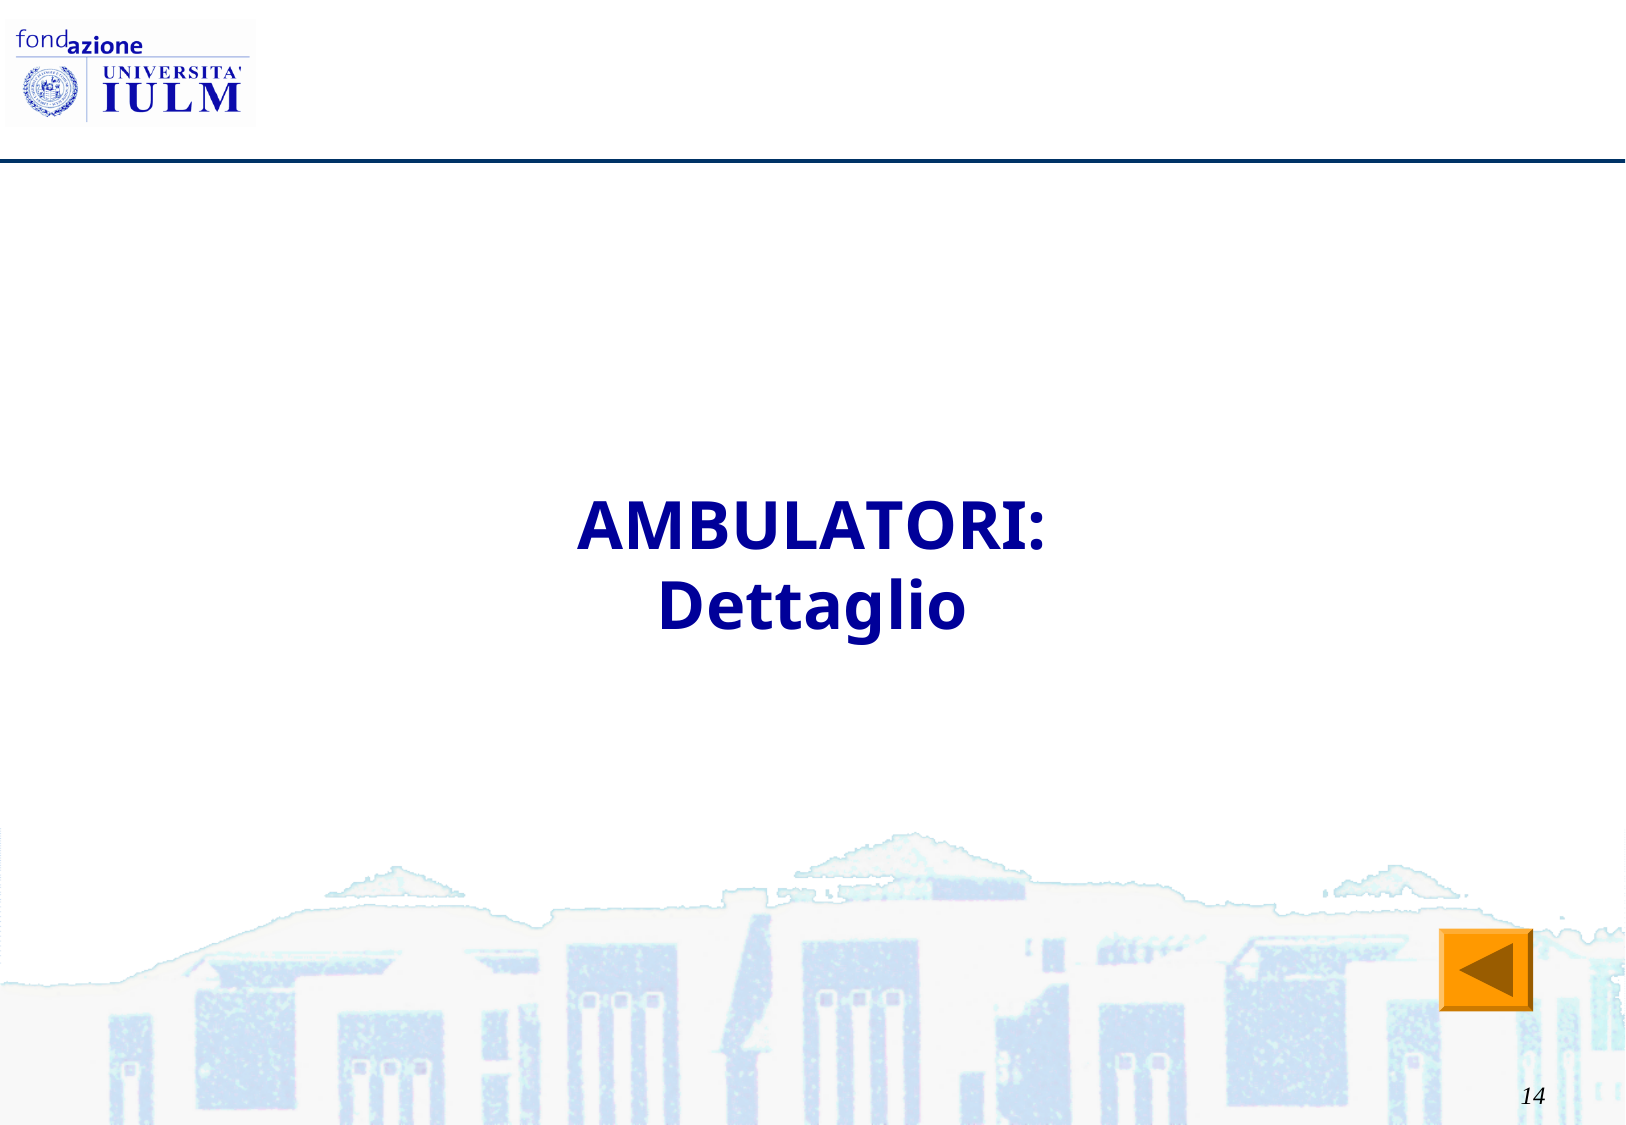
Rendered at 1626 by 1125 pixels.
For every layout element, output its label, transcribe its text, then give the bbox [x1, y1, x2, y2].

text_box AMBULATORI: Dettaglio [121, 469, 1504, 657]
text_box [1440, 928, 1534, 1012]
picture [5, 19, 256, 127]
text_box (valori medi, scala 1-7) [1438, 928, 1445, 1012]
